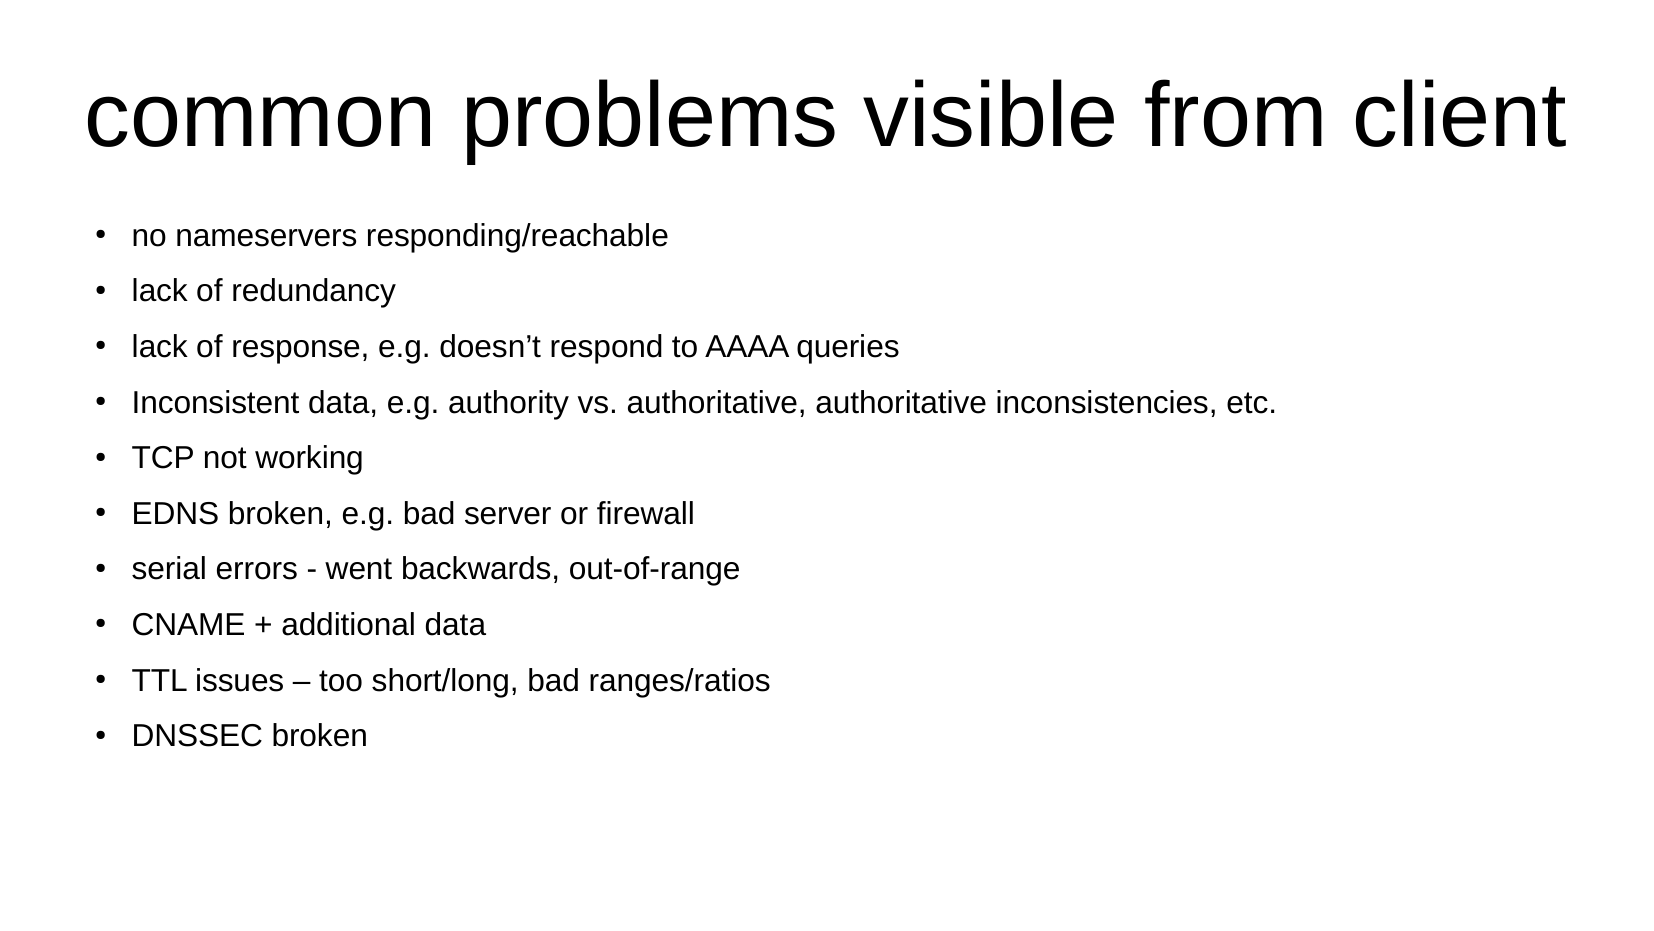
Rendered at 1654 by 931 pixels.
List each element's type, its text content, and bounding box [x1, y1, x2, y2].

list no nameservers responding/reachable lack of redundancy lack of response, e.g. doesn’t respond to AAAA queries Inconsistent data, e.g. authority vs. authoritative, authoritative inconsistencies, etc. TCP not working EDNS broken, e.g. bad server or firewall serial errors - went backwards, out-of-range CNAME + additional data TTL issues – too short/long, bad ranges/ratios DNSSEC broken [82, 217, 1571, 758]
title common problems visible from client [82, 37, 1571, 193]
